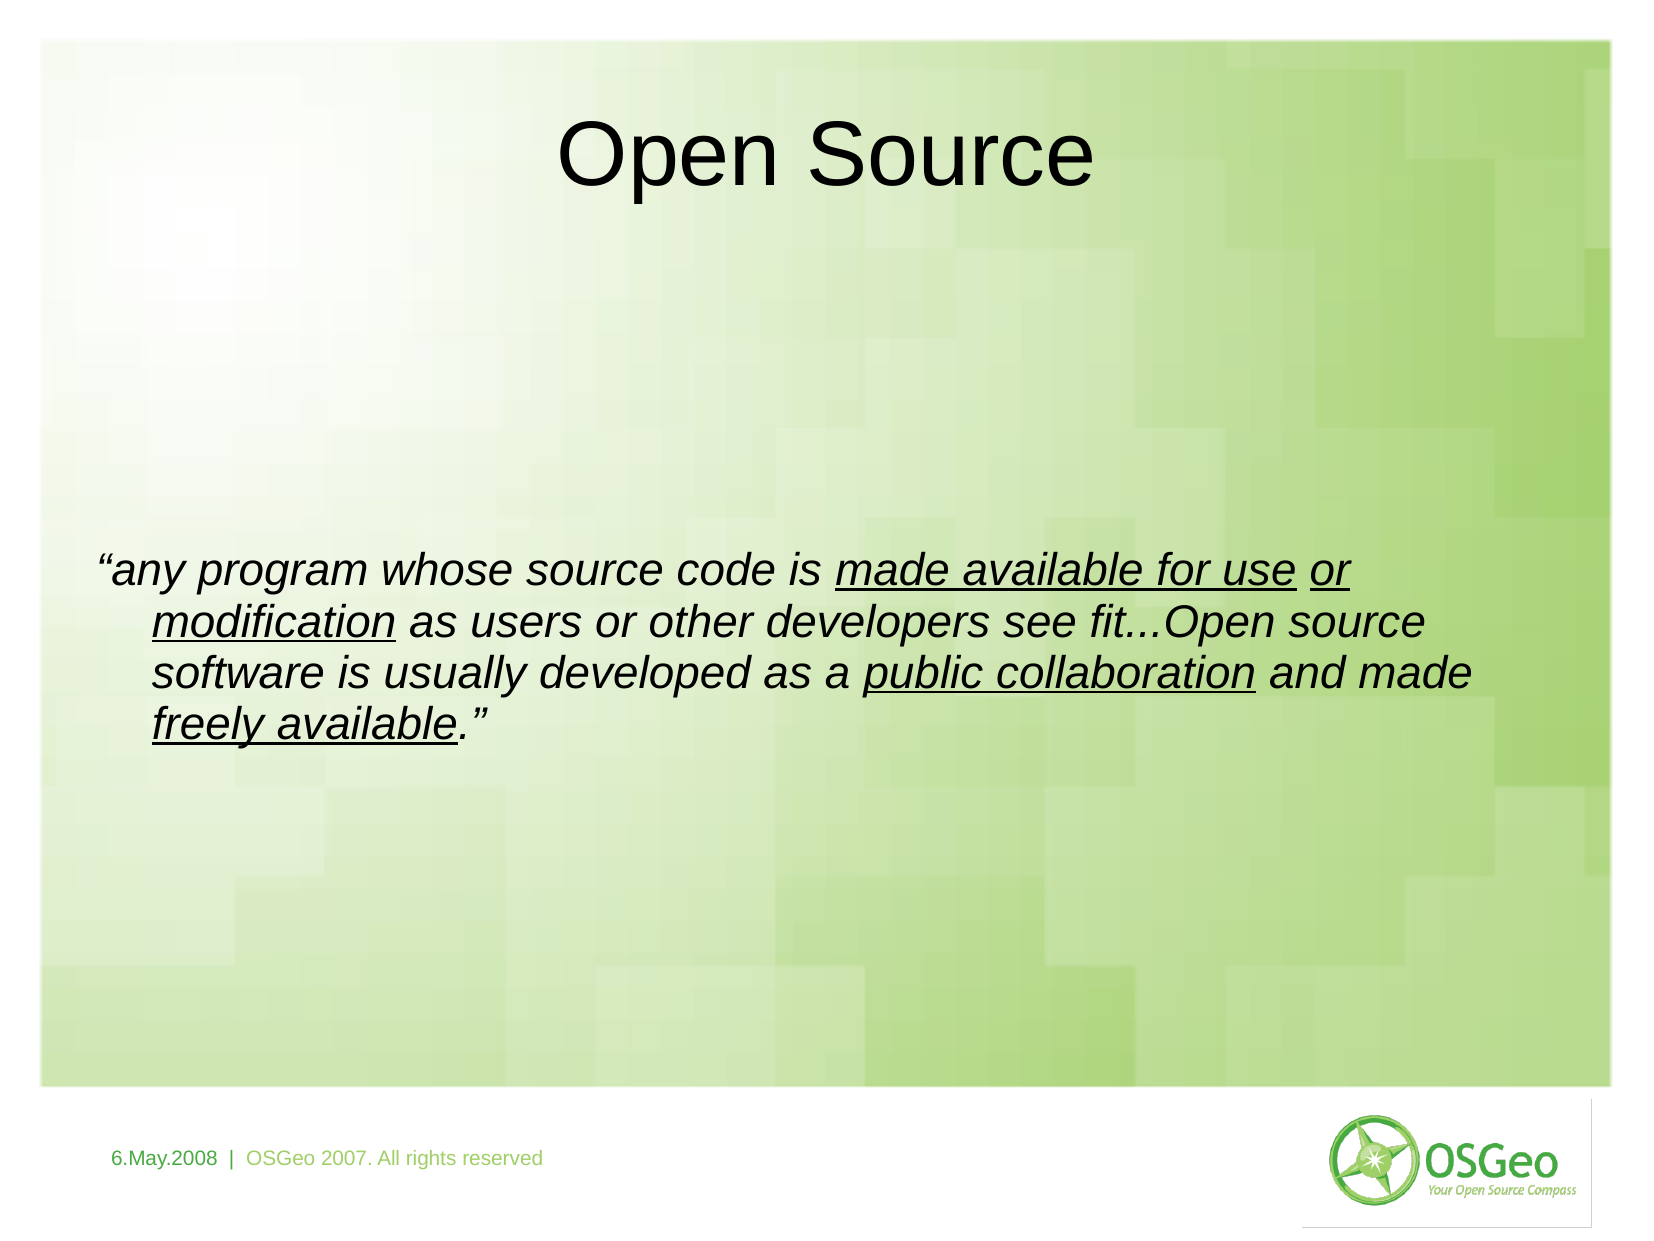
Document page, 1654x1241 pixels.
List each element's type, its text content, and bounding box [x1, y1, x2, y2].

picture [0, 1, 1654, 1239]
list “any program whose source code is made available for use or modification as users or other developers see fit...Open source software is usually developed as a public collaboration and made freely available.” [82, 537, 1572, 796]
title Open Source [83, 85, 1571, 223]
